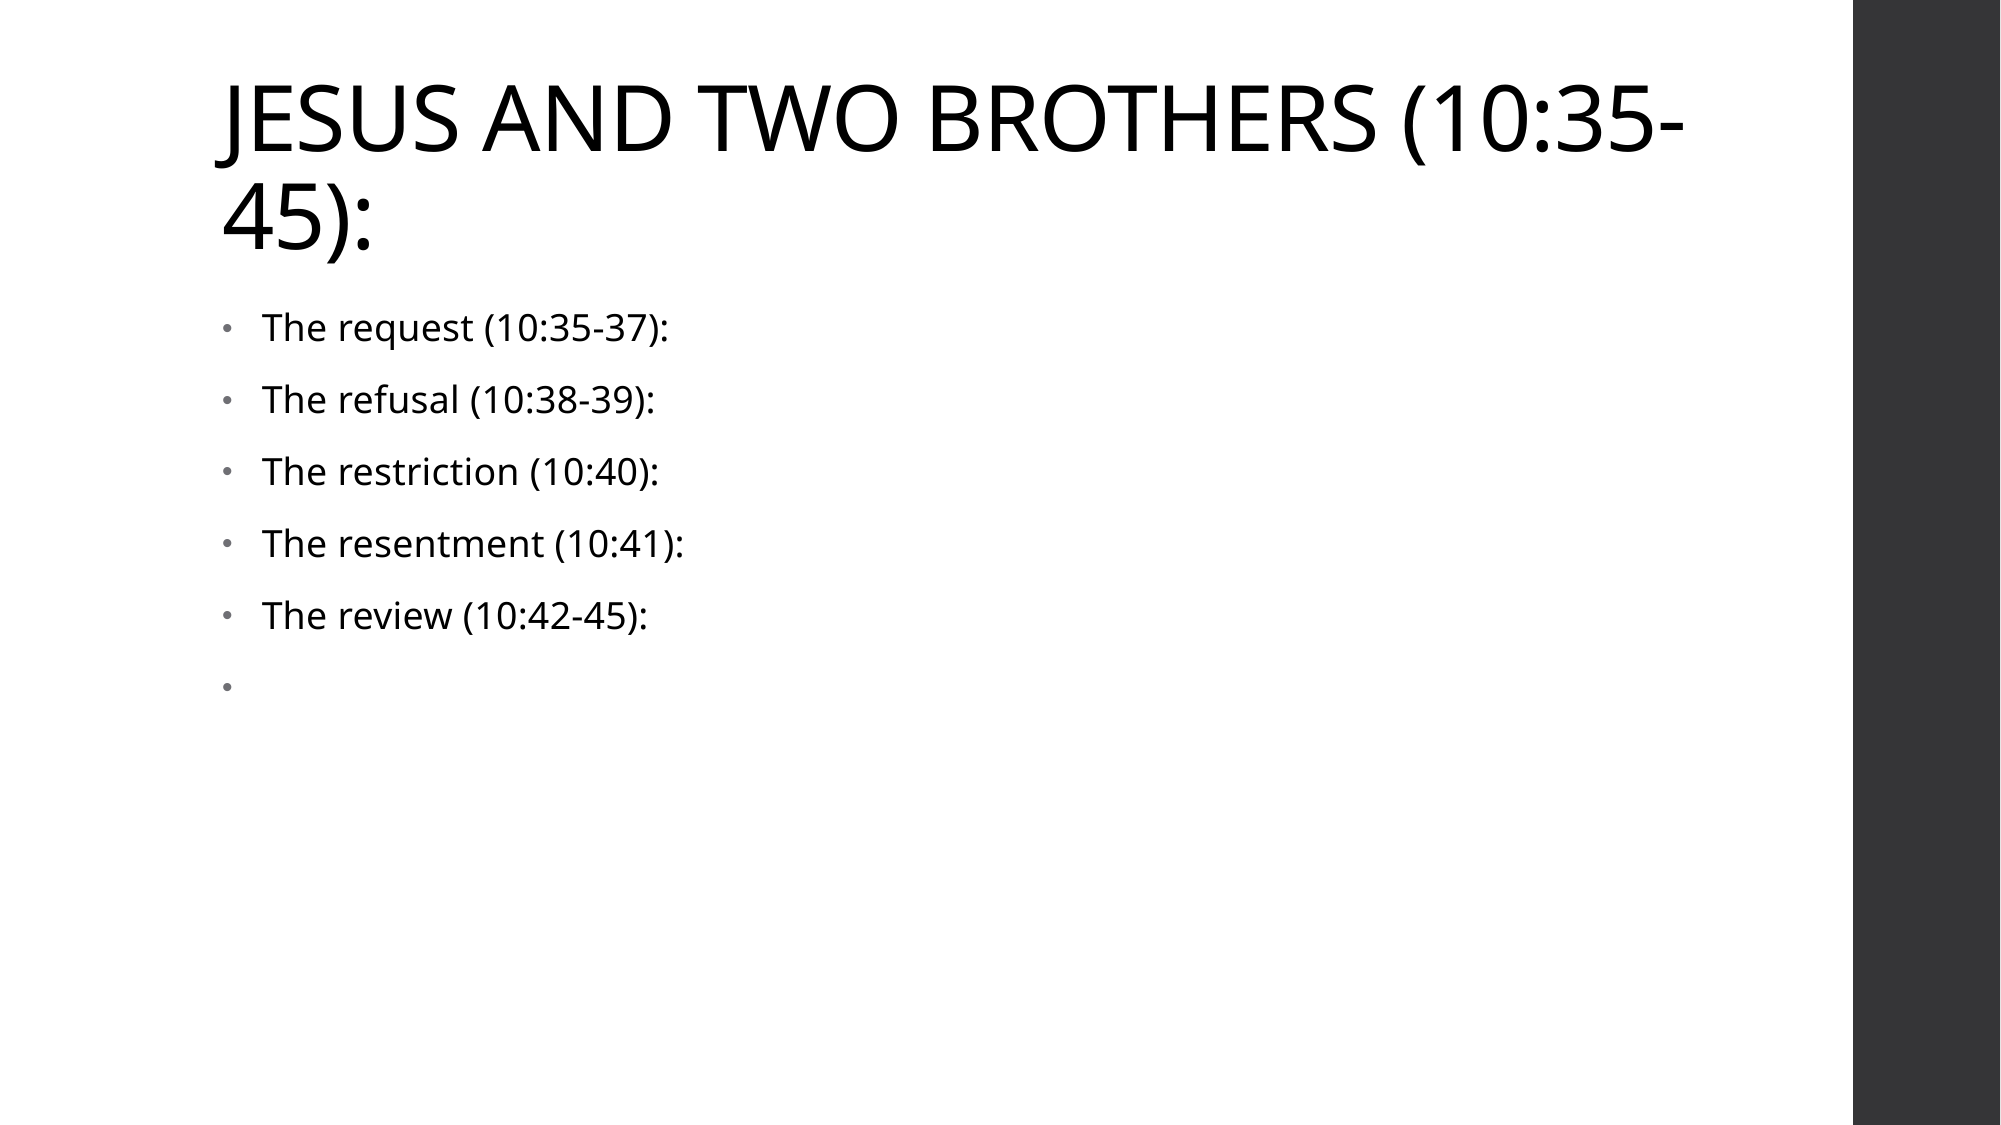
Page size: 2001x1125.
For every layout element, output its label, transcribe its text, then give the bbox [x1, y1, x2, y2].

list The request (10:35-37): The refusal (10:38-39): The restriction (10:40): The resentment (10:41): The review (10:42-45): [206, 299, 1617, 1014]
title JESUS AND TWO BROTHERS (10:35-45): [206, 60, 1797, 278]
